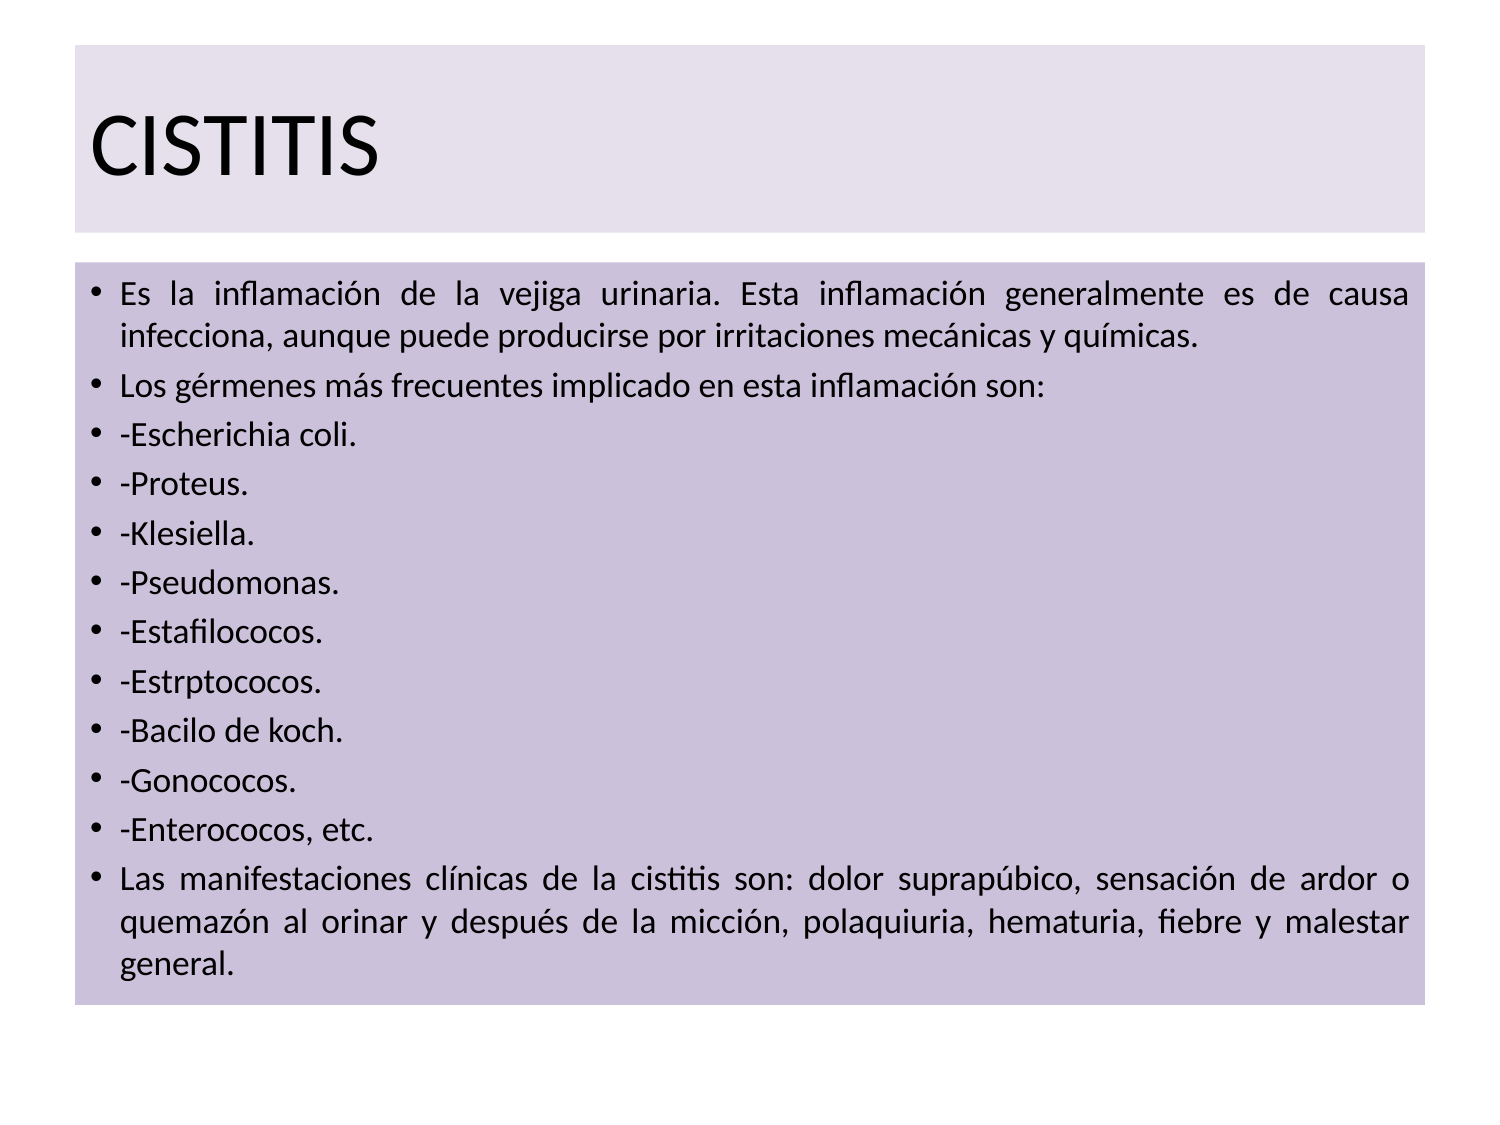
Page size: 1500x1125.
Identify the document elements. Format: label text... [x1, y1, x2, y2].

title CISTITIS [75, 45, 1425, 233]
list Es la inflamación de la vejiga urinaria. Esta inflamación generalmente es de causa infecciona, aunque puede producirse por irritaciones mecánicas y químicas. Los gérmenes más frecuentes implicado en esta inflamación son: -Escherichia coli. -Proteus. -Klesiella. -Pseudomonas. -Estafilococos. -Estrptococos. -Bacilo de koch. -Gonococos. -Enterococos, etc. Las manifestaciones clínicas de la cistitis son: dolor suprapúbico, sensación de ardor o quemazón al orinar y después de la micción, polaquiuria, hematuria, fiebre y malestar general. [75, 262, 1425, 1005]
